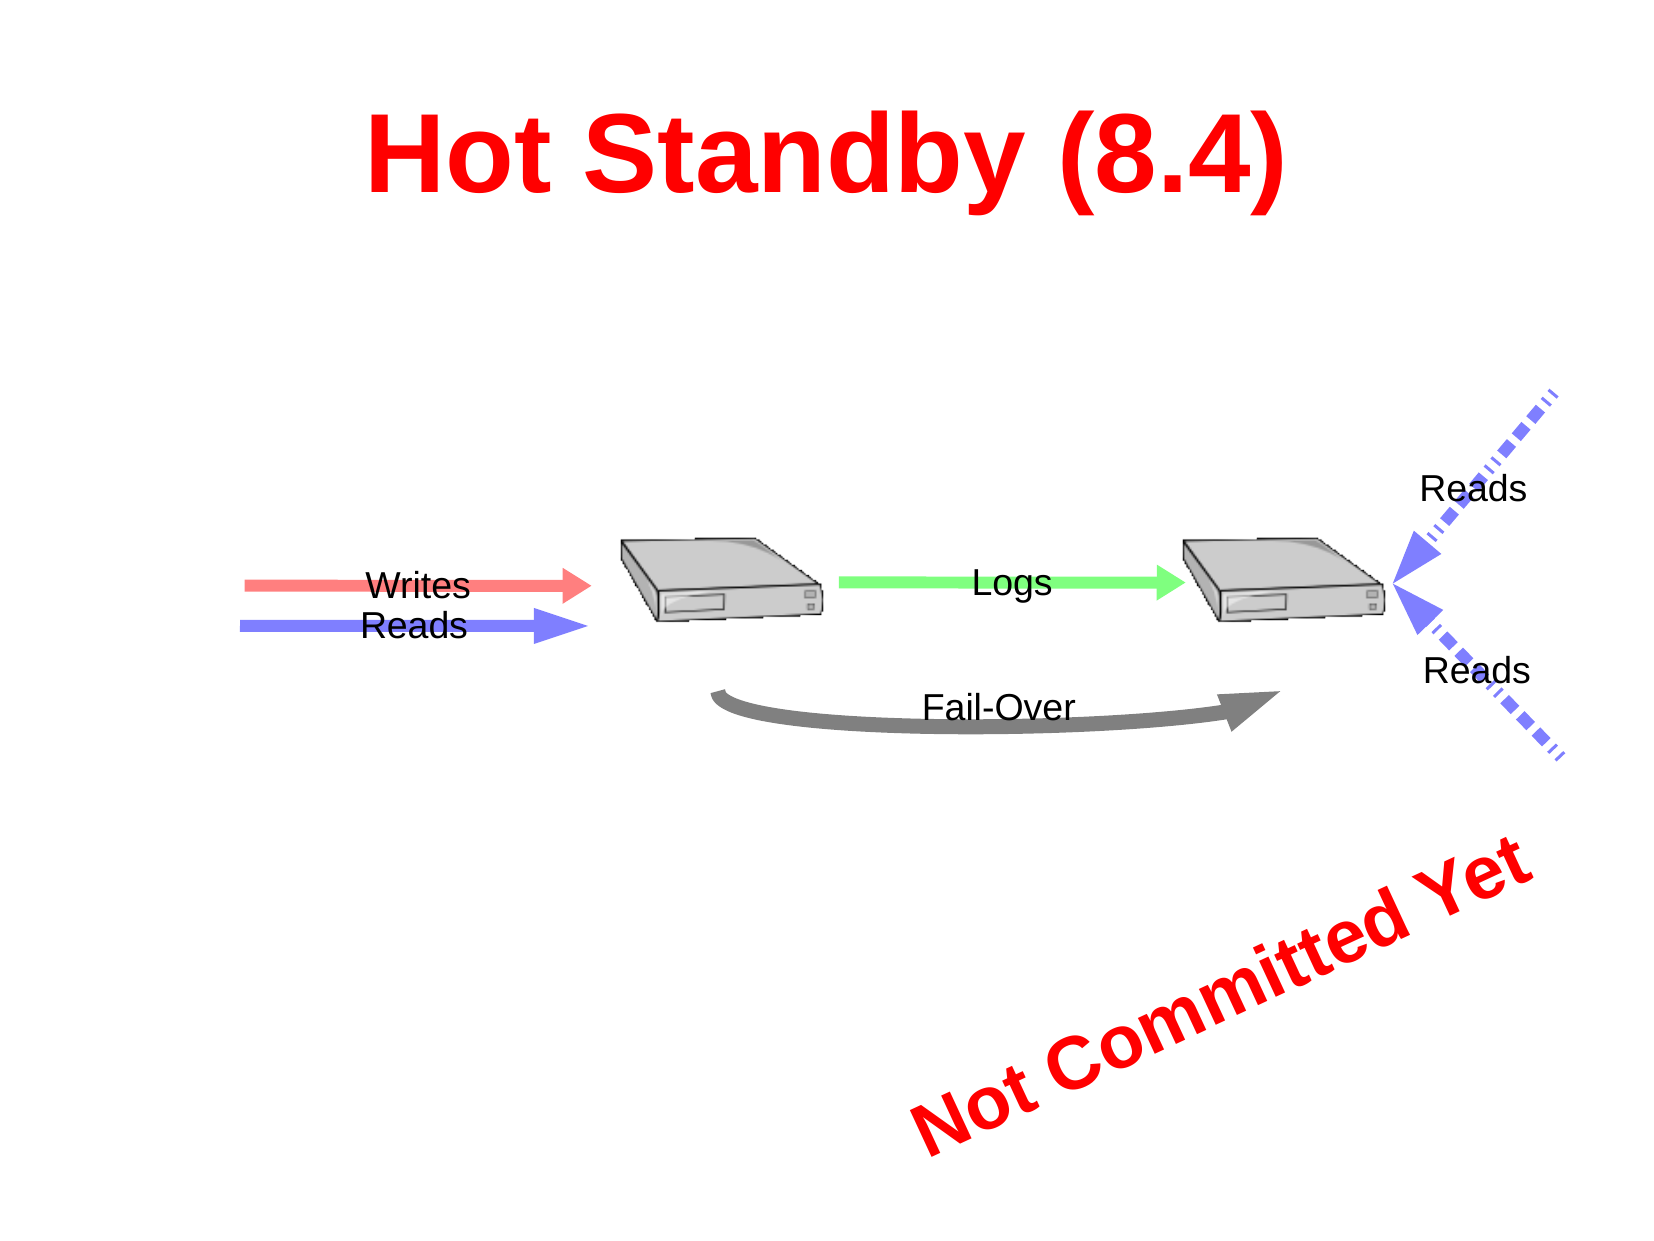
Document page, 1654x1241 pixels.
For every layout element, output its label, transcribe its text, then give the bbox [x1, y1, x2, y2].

title Hot Standby (8.4) [82, 49, 1571, 257]
picture [605, 475, 831, 692]
text_box Not Committed Yet [882, 801, 1560, 1188]
picture [1167, 475, 1393, 692]
